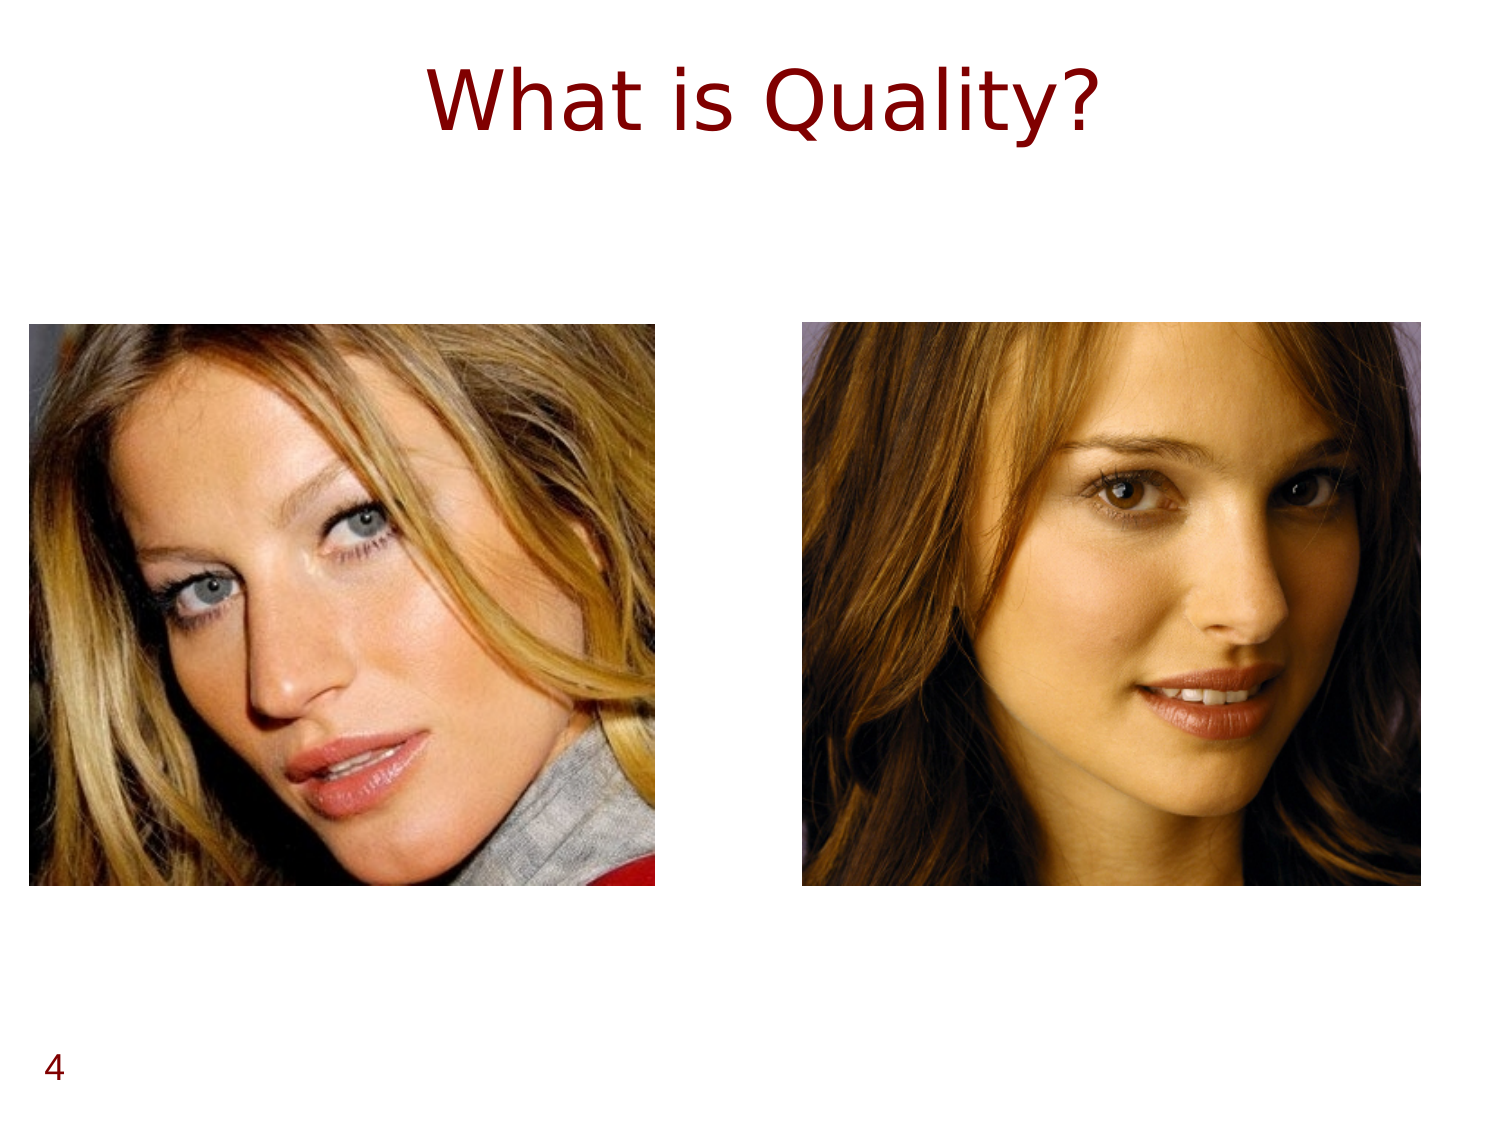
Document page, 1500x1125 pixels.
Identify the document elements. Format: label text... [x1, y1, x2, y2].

title What is Quality? [70, 27, 1459, 178]
picture [29, 324, 655, 886]
picture [802, 322, 1421, 886]
